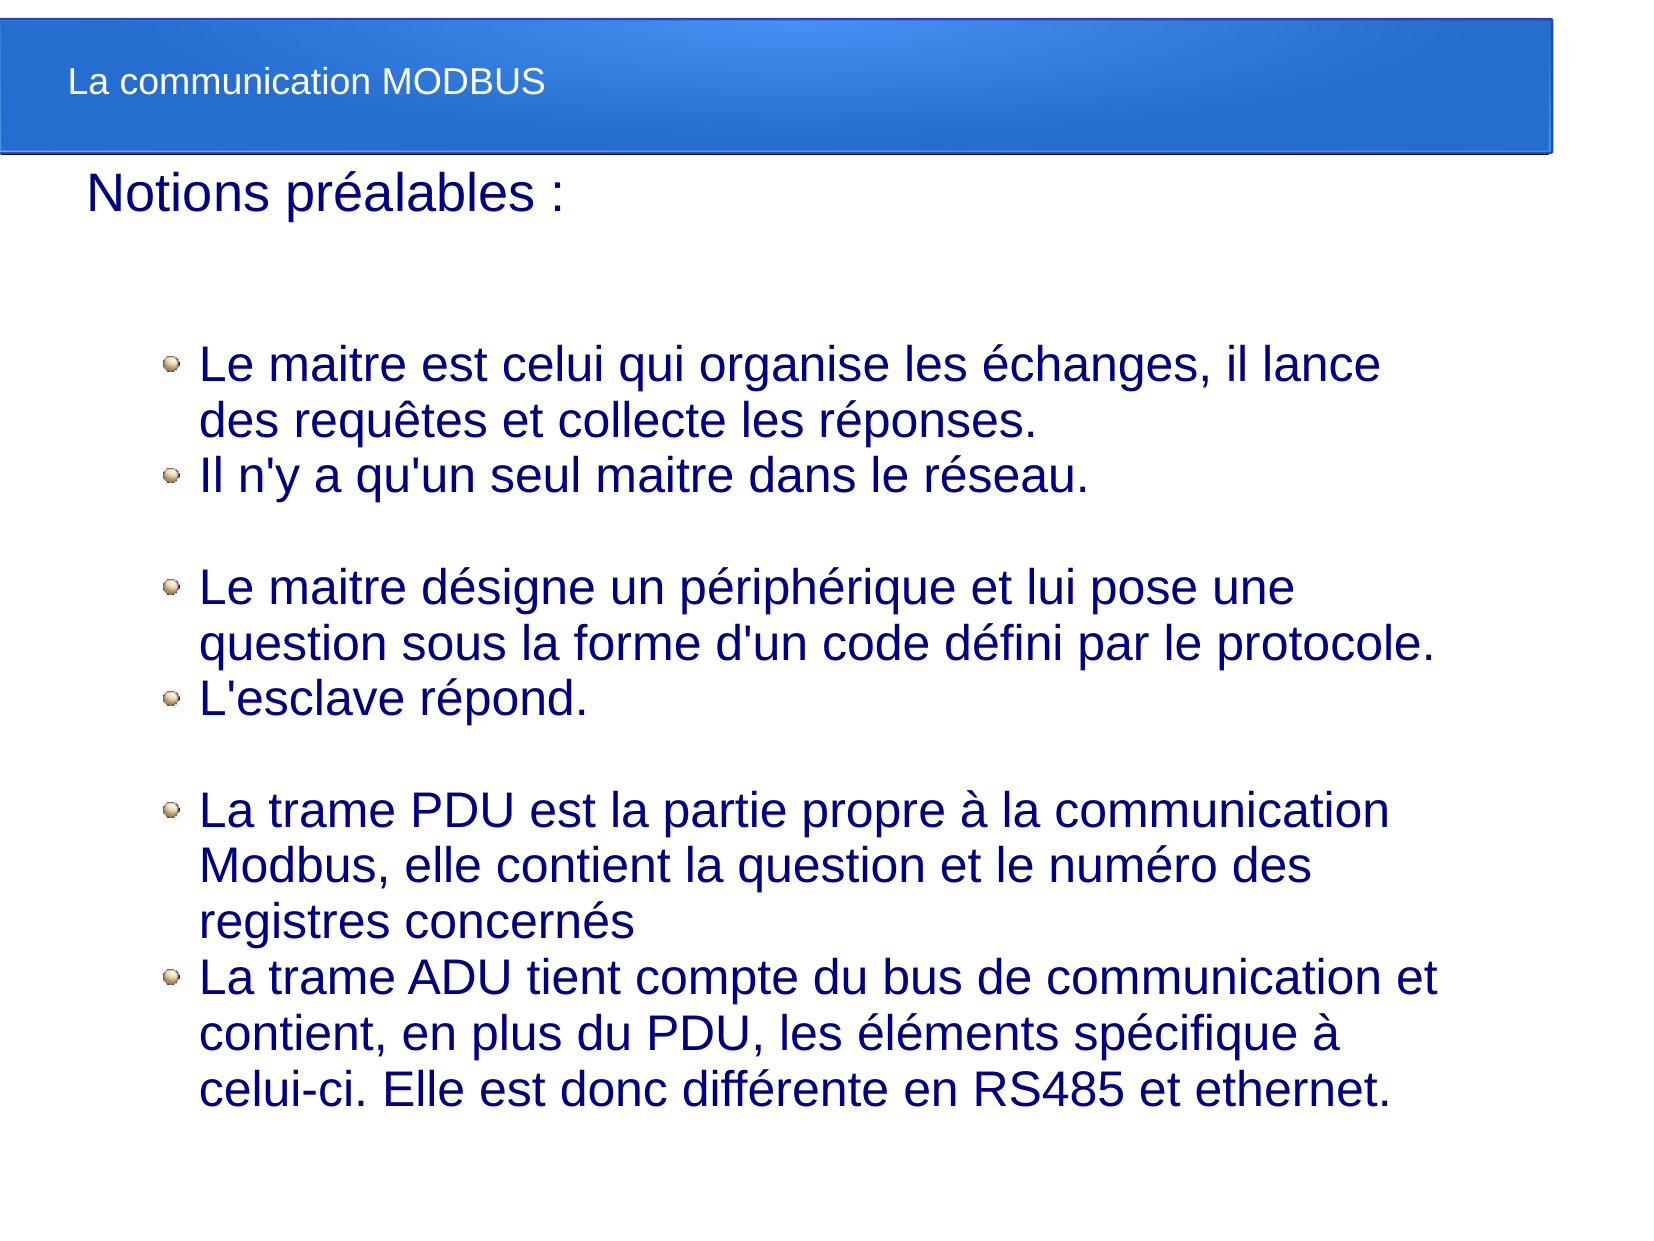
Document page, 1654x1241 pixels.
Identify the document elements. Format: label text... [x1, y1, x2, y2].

text_box Le maitre est celui qui organise les échanges, il lance des requêtes et collecte les réponses. Il n'y a qu'un seul maitre dans le réseau. Le maitre désigne un périphérique et lui pose une question sous la forme d'un code défini par le protocole. L'esclave répond. La trame PDU est la partie propre à la communication Modbus, elle contient la question et le numéro des registres concernés La trame ADU tient compte du bus de communication et contient, en plus du PDU, les éléments spécifique à celui-ci. Elle est donc différente en RS485 et ethernet. [148, 328, 1479, 1124]
text_box La communication MODBUS [53, 53, 562, 111]
text_box Notions préalables : [71, 155, 611, 231]
